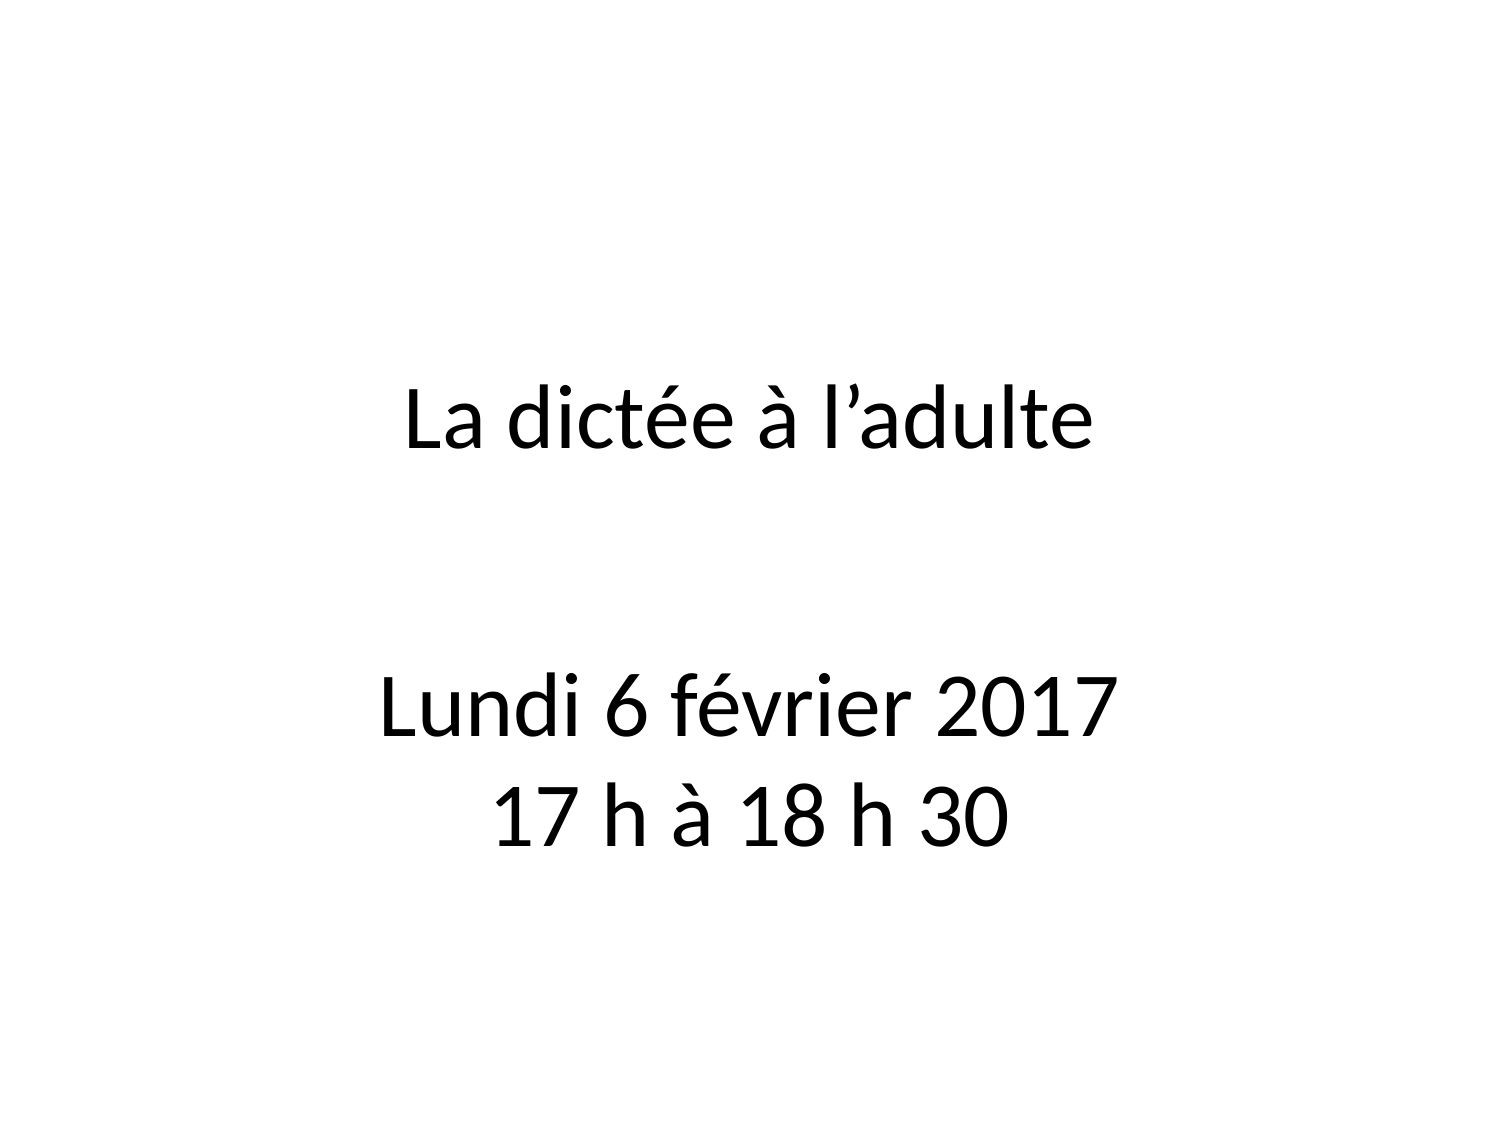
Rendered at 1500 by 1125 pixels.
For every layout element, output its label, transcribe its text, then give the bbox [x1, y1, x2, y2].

title La dictée à l’adulte [112, 349, 1388, 591]
subtitle Lundi 6 février 2017 17 h à 18 h 30 [225, 637, 1275, 925]
